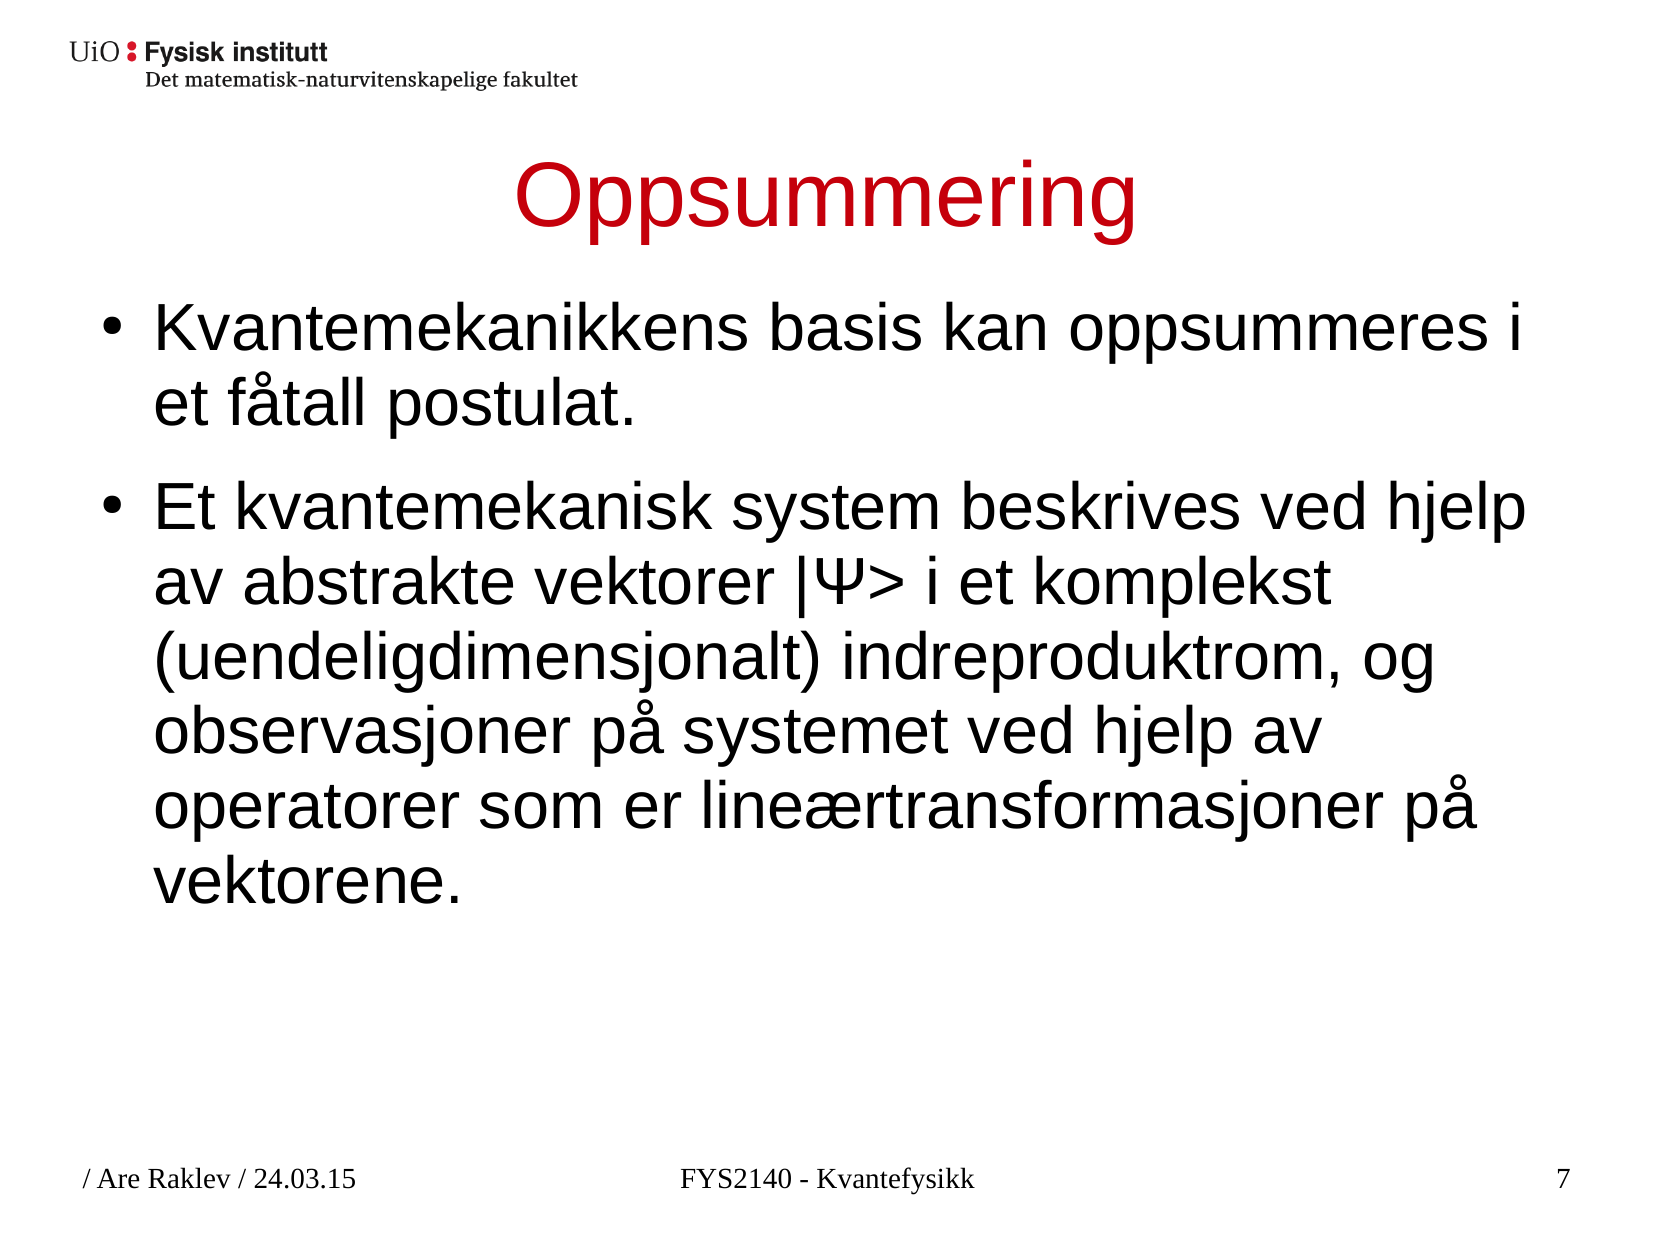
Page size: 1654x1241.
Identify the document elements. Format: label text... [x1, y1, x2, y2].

picture [68, 37, 581, 93]
list Kvantemekanikkens basis kan oppsummeres i et fåtall postulat. Et kvantemekanisk system beskrives ved hjelp av abstrakte vektorer |Ψ> i et komplekst (uendeligdimensjonalt) indreproduktrom, og observasjoner på systemet ved hjelp av operatorer som er lineærtransformasjoner på vektorene. [82, 290, 1538, 1094]
title Oppsummering [82, 90, 1571, 298]
